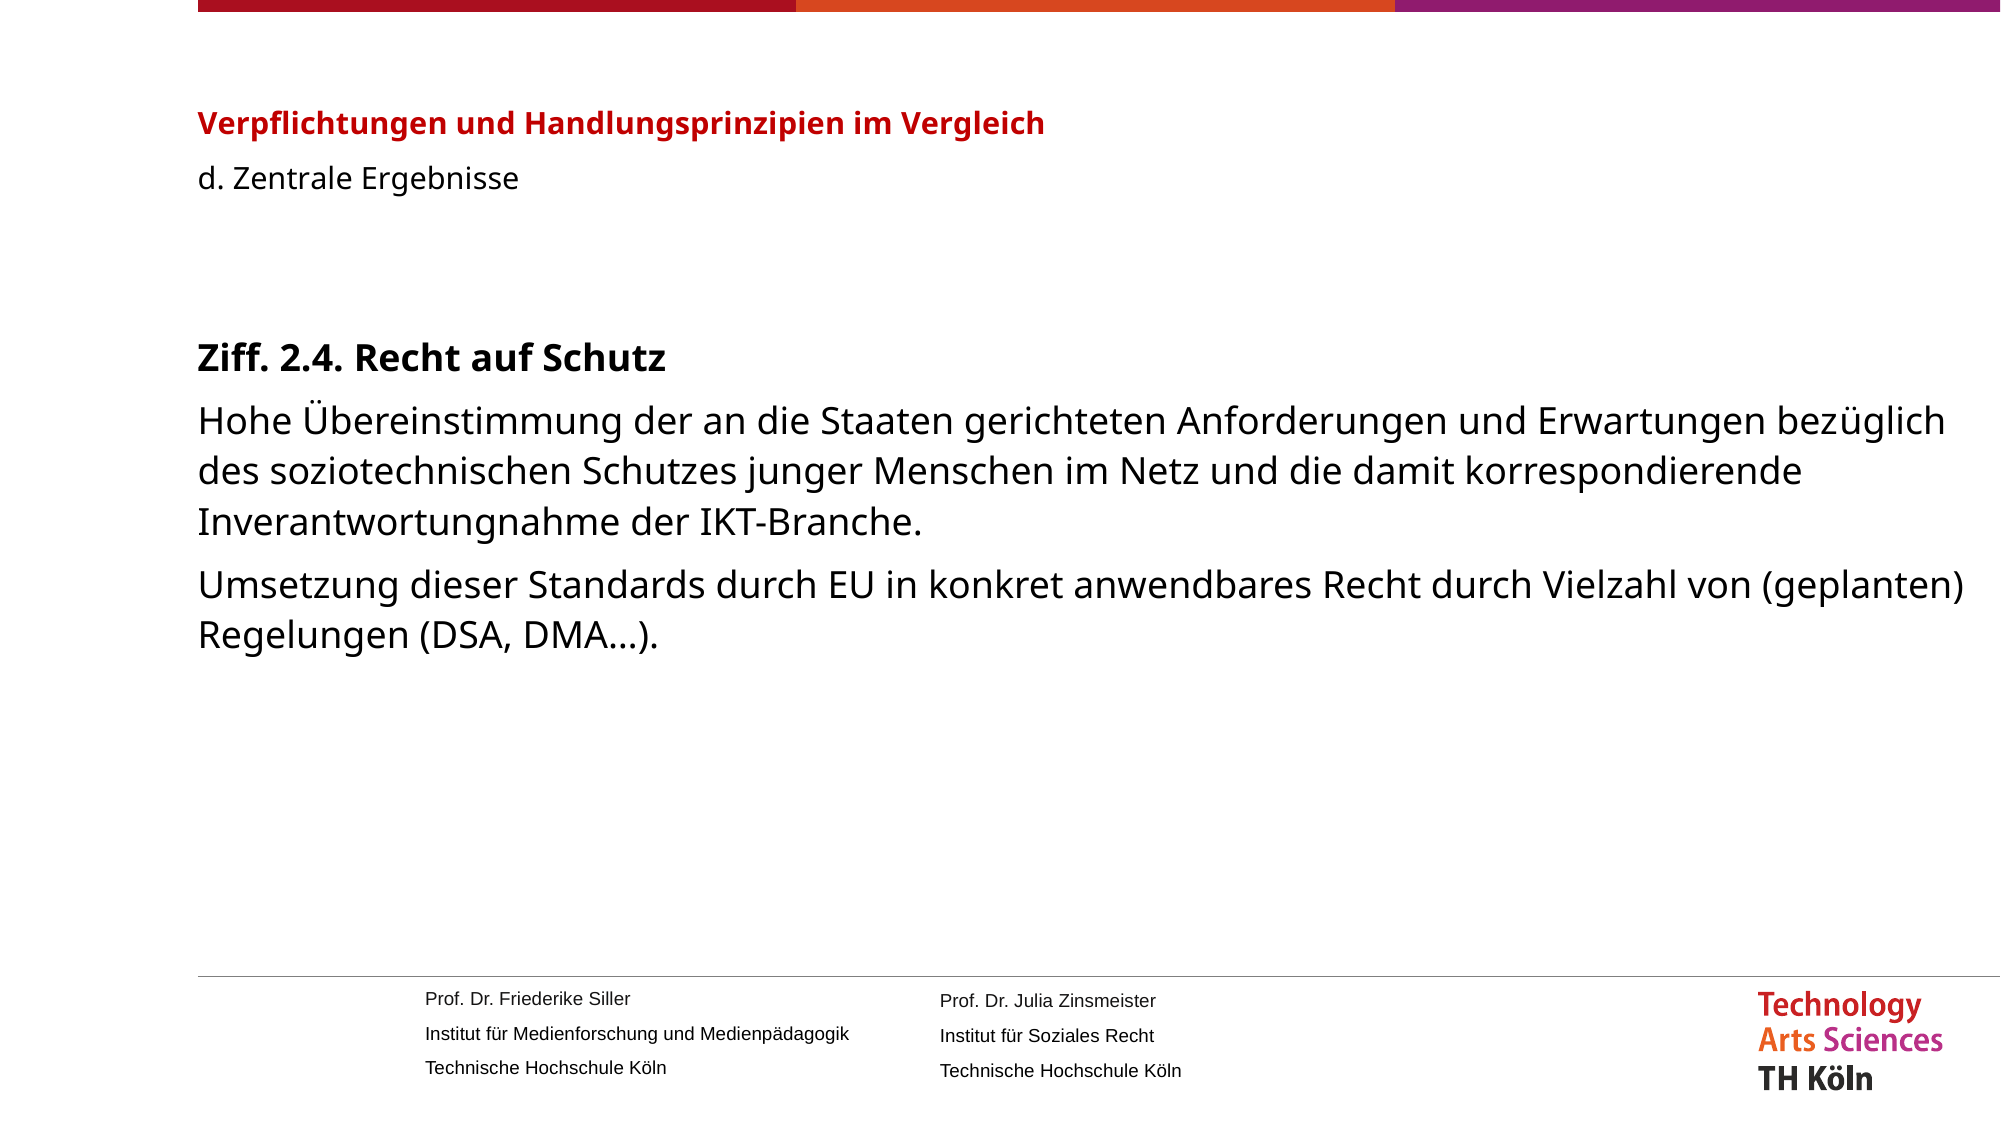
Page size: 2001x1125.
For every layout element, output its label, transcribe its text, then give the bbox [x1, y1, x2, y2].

list Ziff. 2.4. Recht auf Schutz Hohe Übereinstimmung der an die Staaten gerichteten Anforderungen und Erwartungen bezüglich des soziotechnischen Schutzes junger Menschen im Netz und die damit korrespondierende Inverantwortungnahme der IKT-Branche. Umsetzung dieser Standards durch EU in konkret anwendbares Recht durch Vielzahl von (geplanten) Regelungen (DSA, DMA…). [197, 208, 1970, 917]
title Verpflichtungen und Handlungsprinzipien im Vergleich d. Zentrale Ergebnisse [197, 85, 1970, 208]
